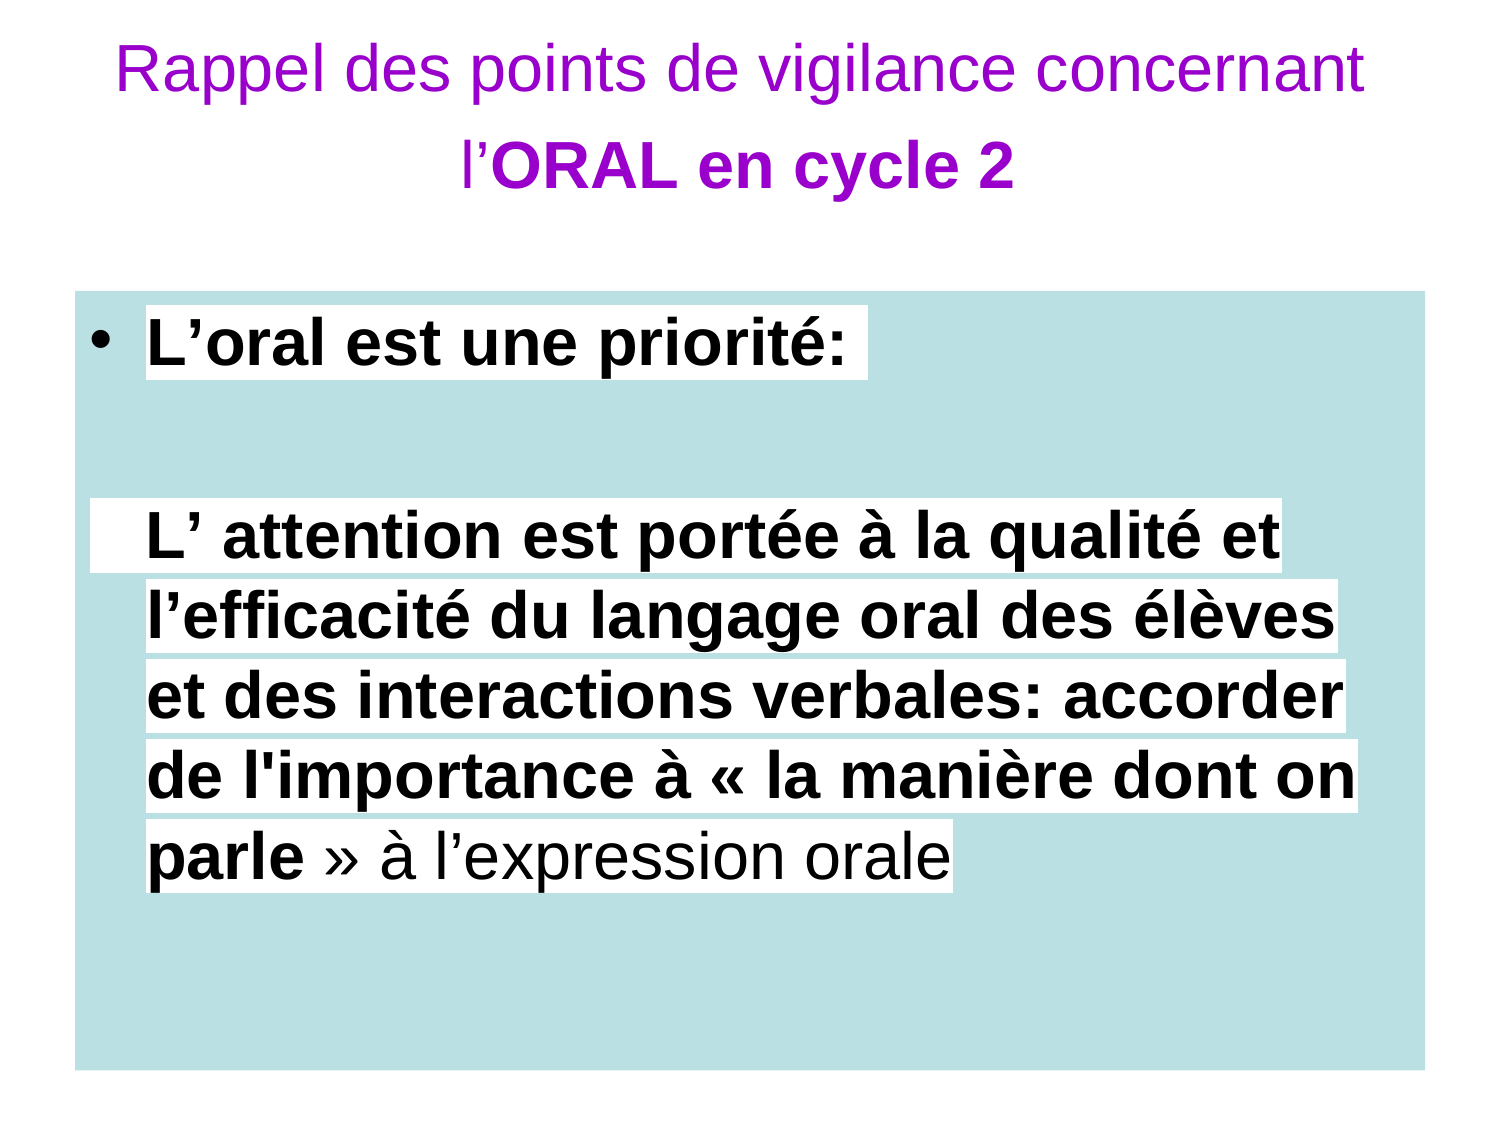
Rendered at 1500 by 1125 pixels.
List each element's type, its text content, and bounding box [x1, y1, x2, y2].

list L’oral est une priorité: L’ attention est portée à la qualité et l’efficacité du langage oral des élèves et des interactions verbales: accorder de l'importance à « la manière dont on parle » à l’expression orale [75, 290, 1426, 1071]
title Rappel des points de vigilance concernant l’ORAL en cycle 2 [75, 45, 1426, 185]
